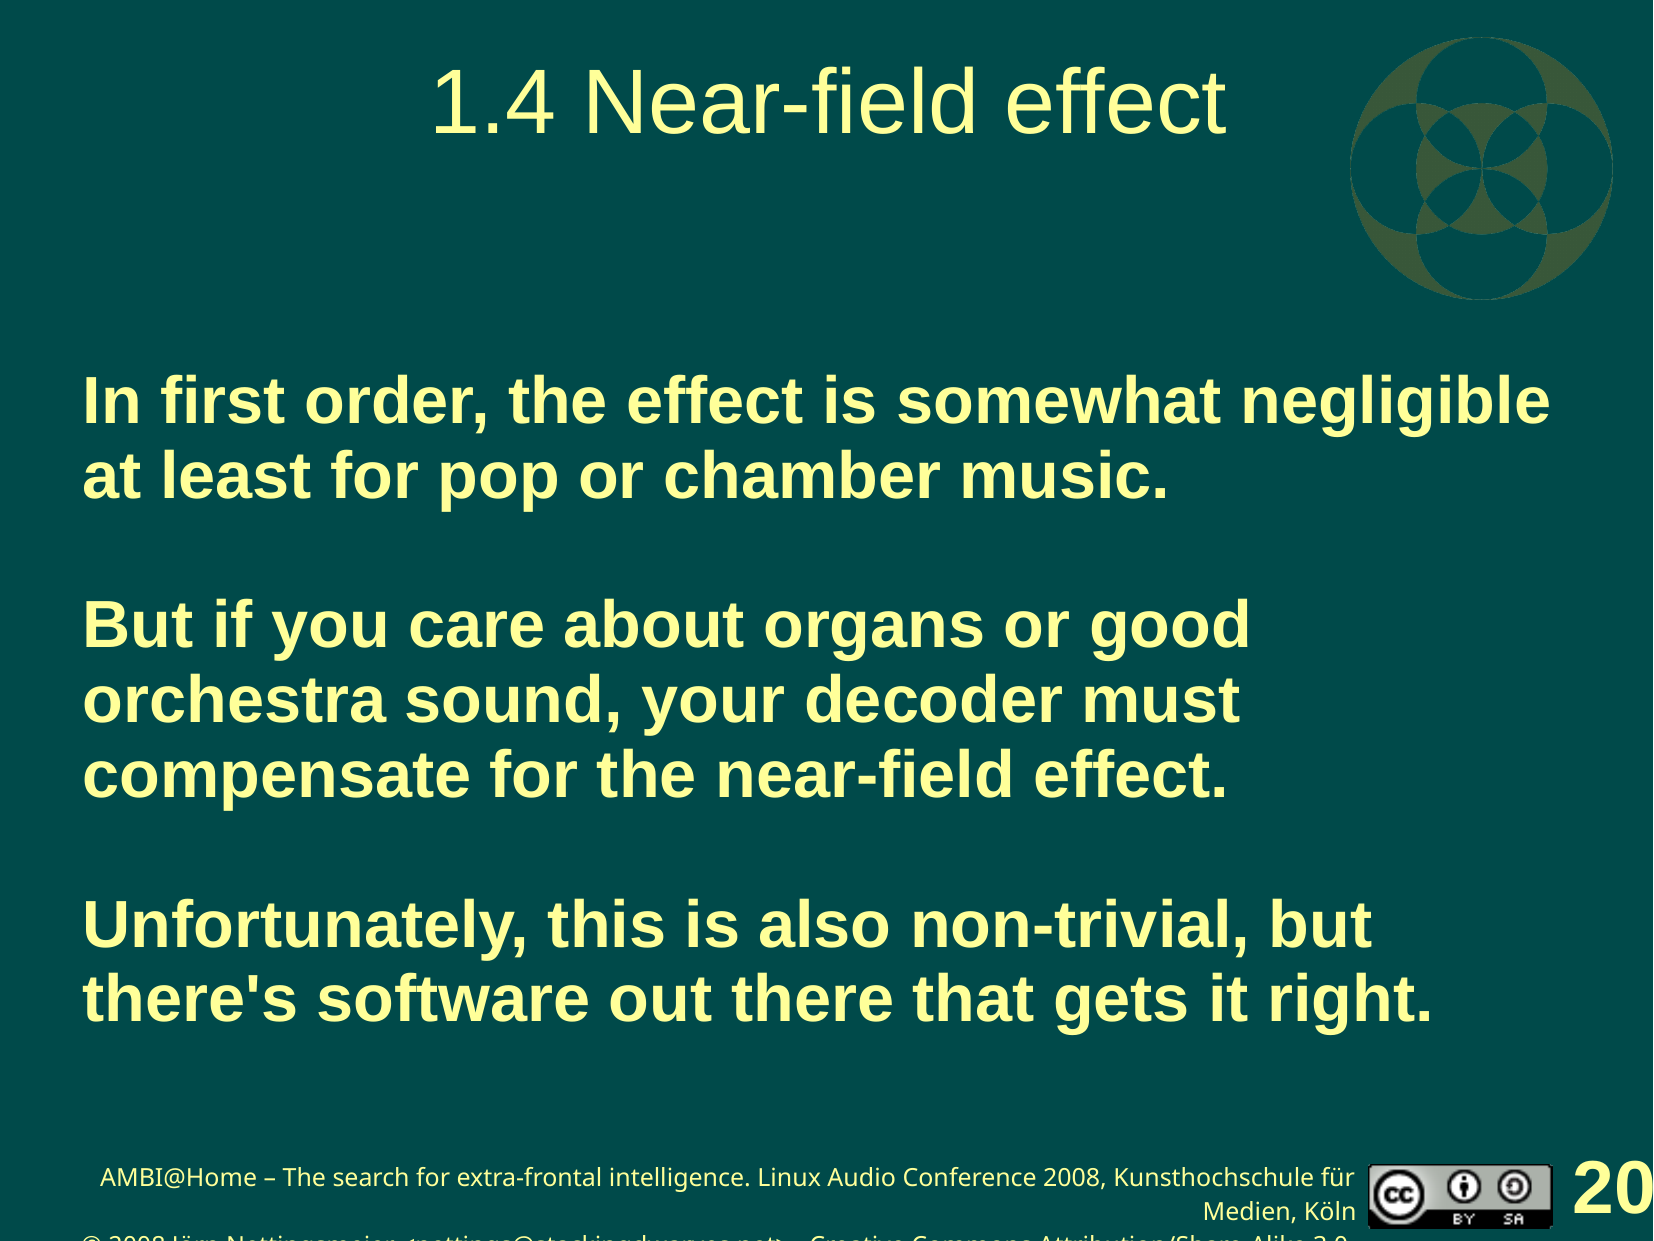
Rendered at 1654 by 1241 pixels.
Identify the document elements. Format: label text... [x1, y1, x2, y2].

title 1.4 Near-field effect [82, 50, 1576, 256]
subtitle In first order, the effect is somewhat negligible at least for pop or chamber music. But if you care about organs or good orchestra sound, your decoder must compensate for the near-field effect. Unfortunately, this is also non-trivial, but there's software out there that gets it right. [82, 297, 1571, 1102]
picture [1350, 37, 1613, 300]
picture [1368, 1164, 1553, 1229]
